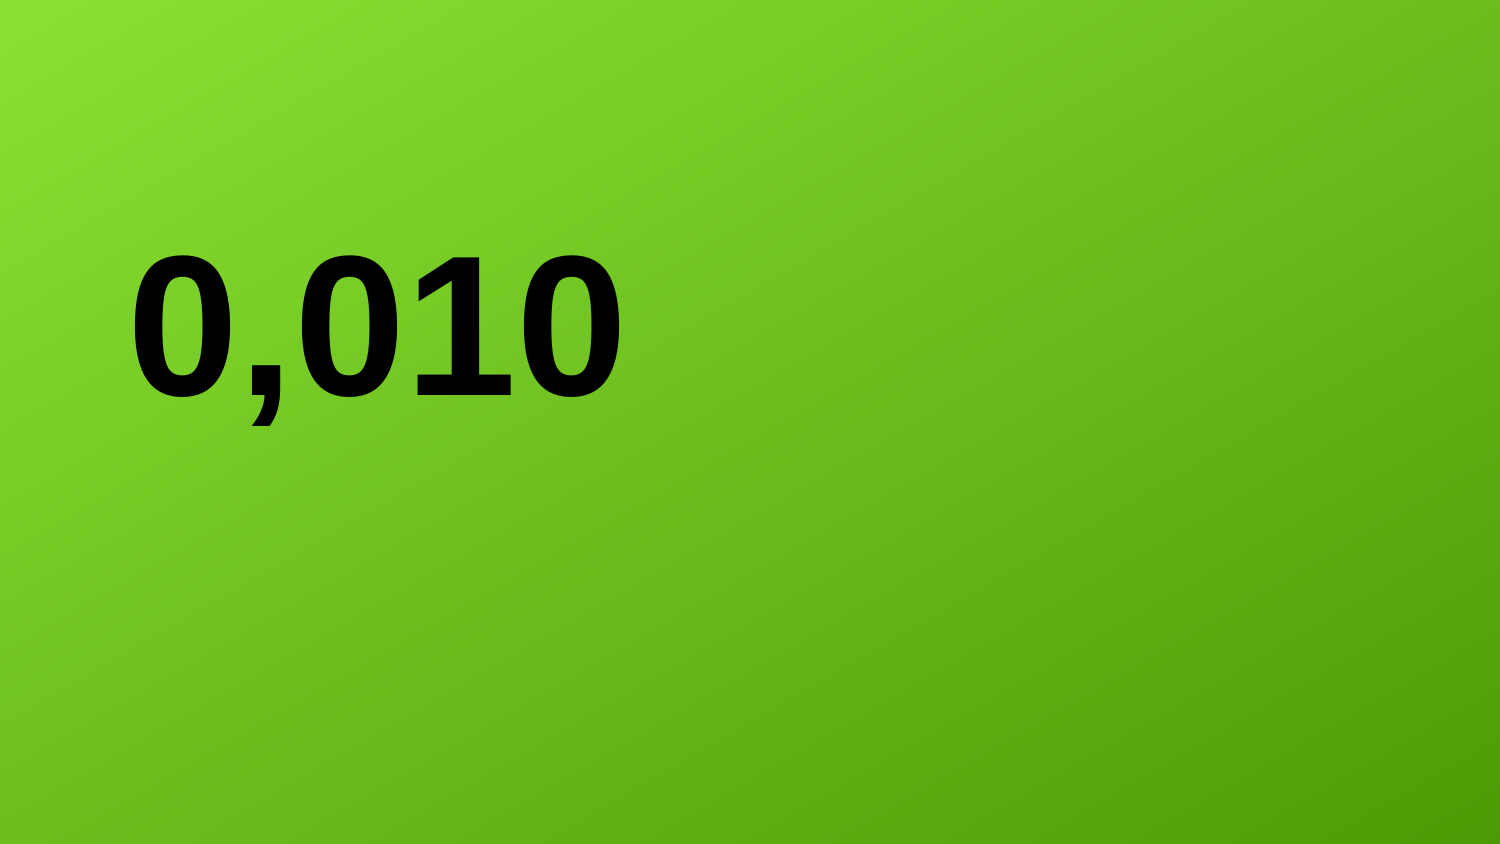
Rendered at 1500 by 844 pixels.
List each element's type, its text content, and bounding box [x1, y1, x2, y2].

title 0,010 [112, 259, 1388, 450]
